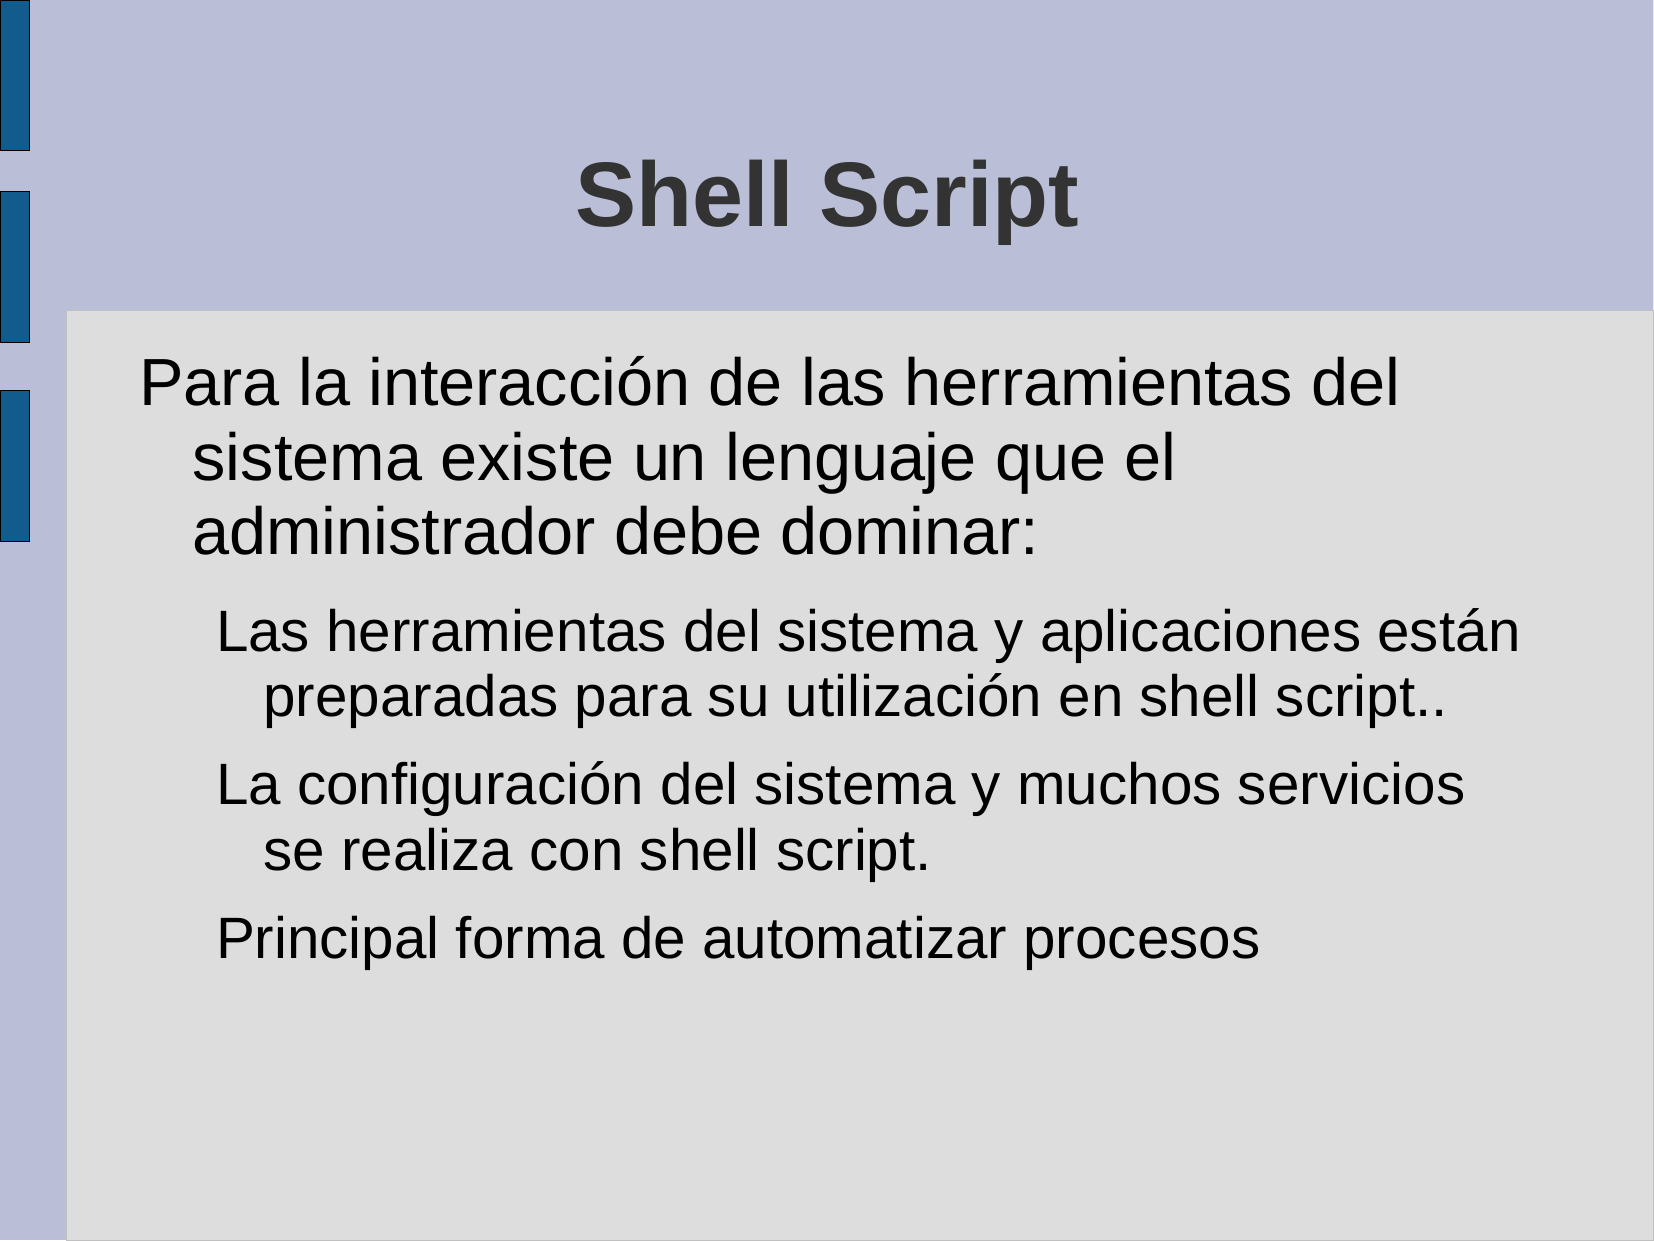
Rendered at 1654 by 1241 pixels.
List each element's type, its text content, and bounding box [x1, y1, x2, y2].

list Para la interacción de las herramientas del sistema existe un lenguaje que el administrador debe dominar: Las herramientas del sistema y aplicaciones están preparadas para su utilización en shell script.. La configuración del sistema y muchos servicios se realiza con shell script. Principal forma de automatizar procesos [121, 344, 1534, 1127]
title Shell Script [121, 91, 1534, 299]
